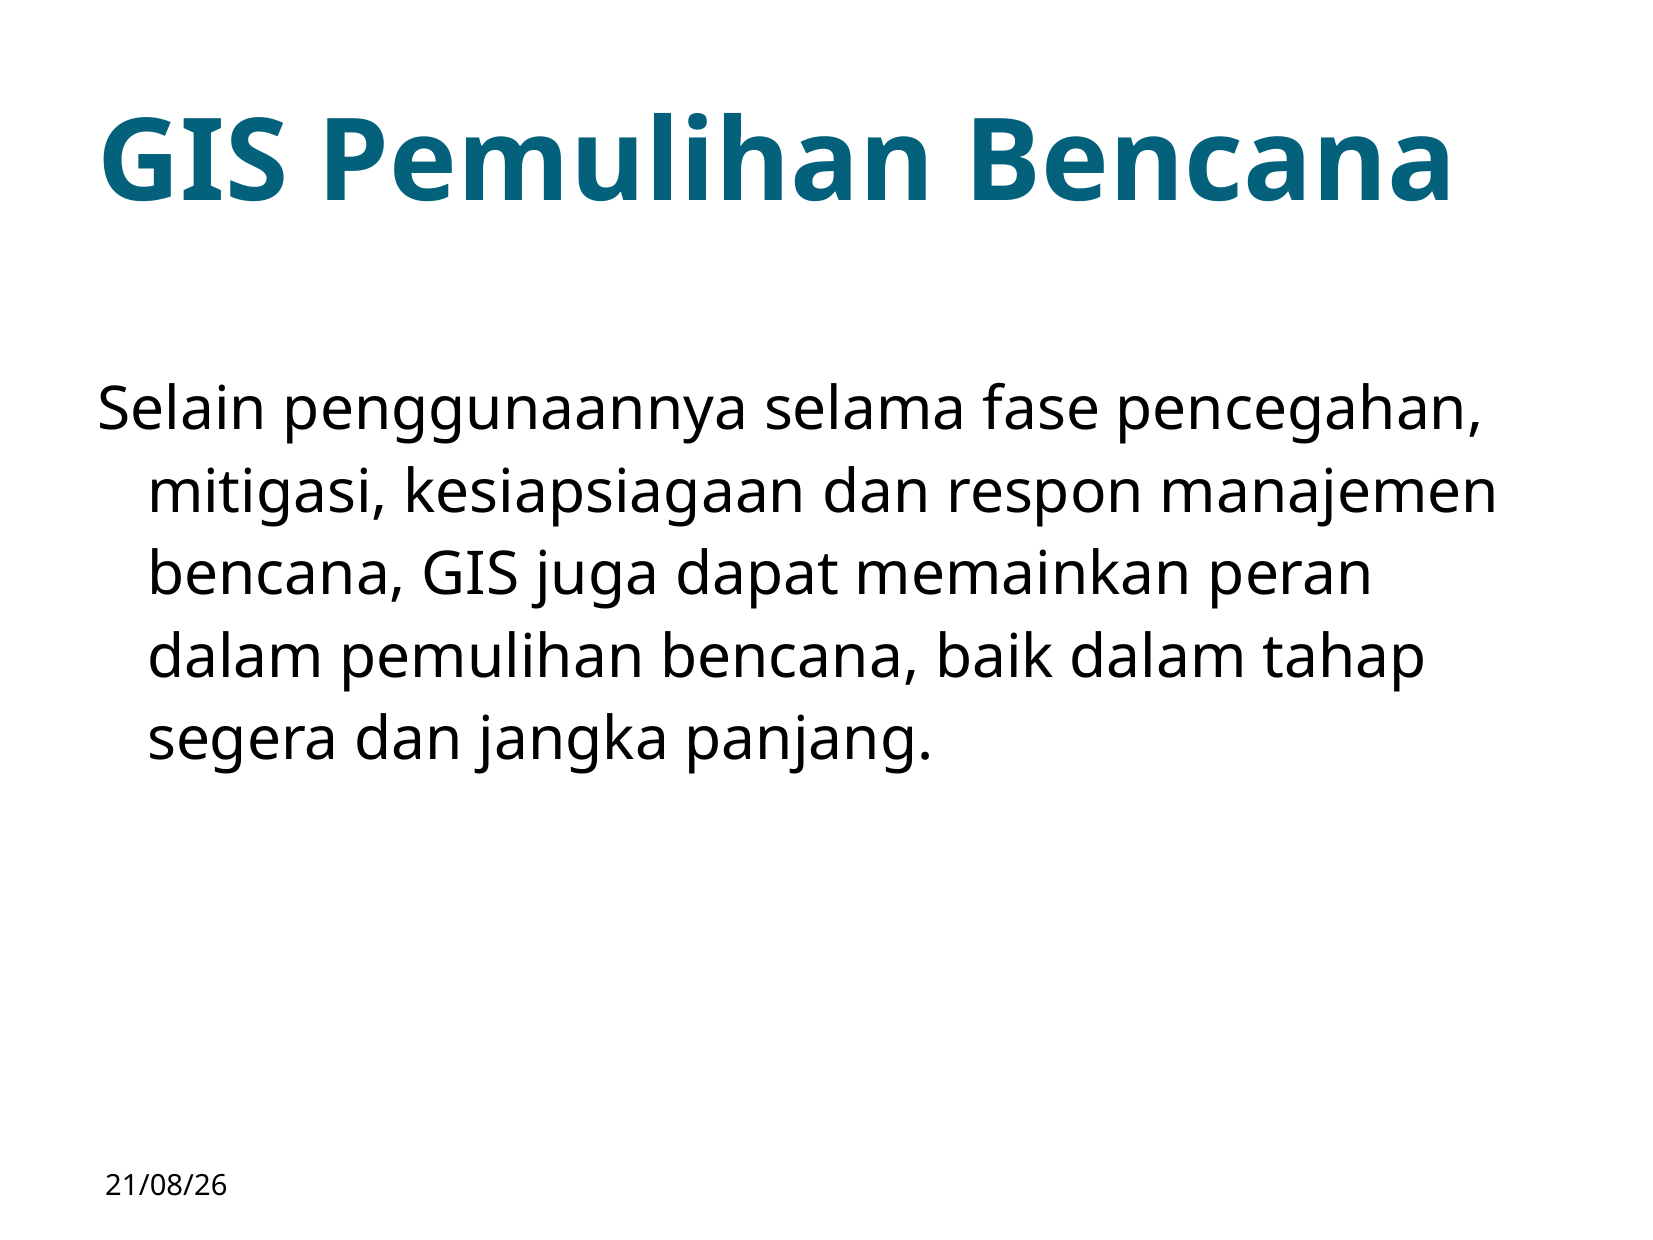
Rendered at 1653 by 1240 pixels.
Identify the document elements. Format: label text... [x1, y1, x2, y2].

list Selain penggunaannya selama fase pencegahan, mitigasi, kesiapsiagaan dan respon manajemen bencana, GIS juga dapat memainkan peran dalam pemulihan bencana, baik dalam tahap segera dan jangka panjang. [82, 349, 1570, 1191]
title GIS Pemulihan Bencana [82, 19, 1570, 349]
